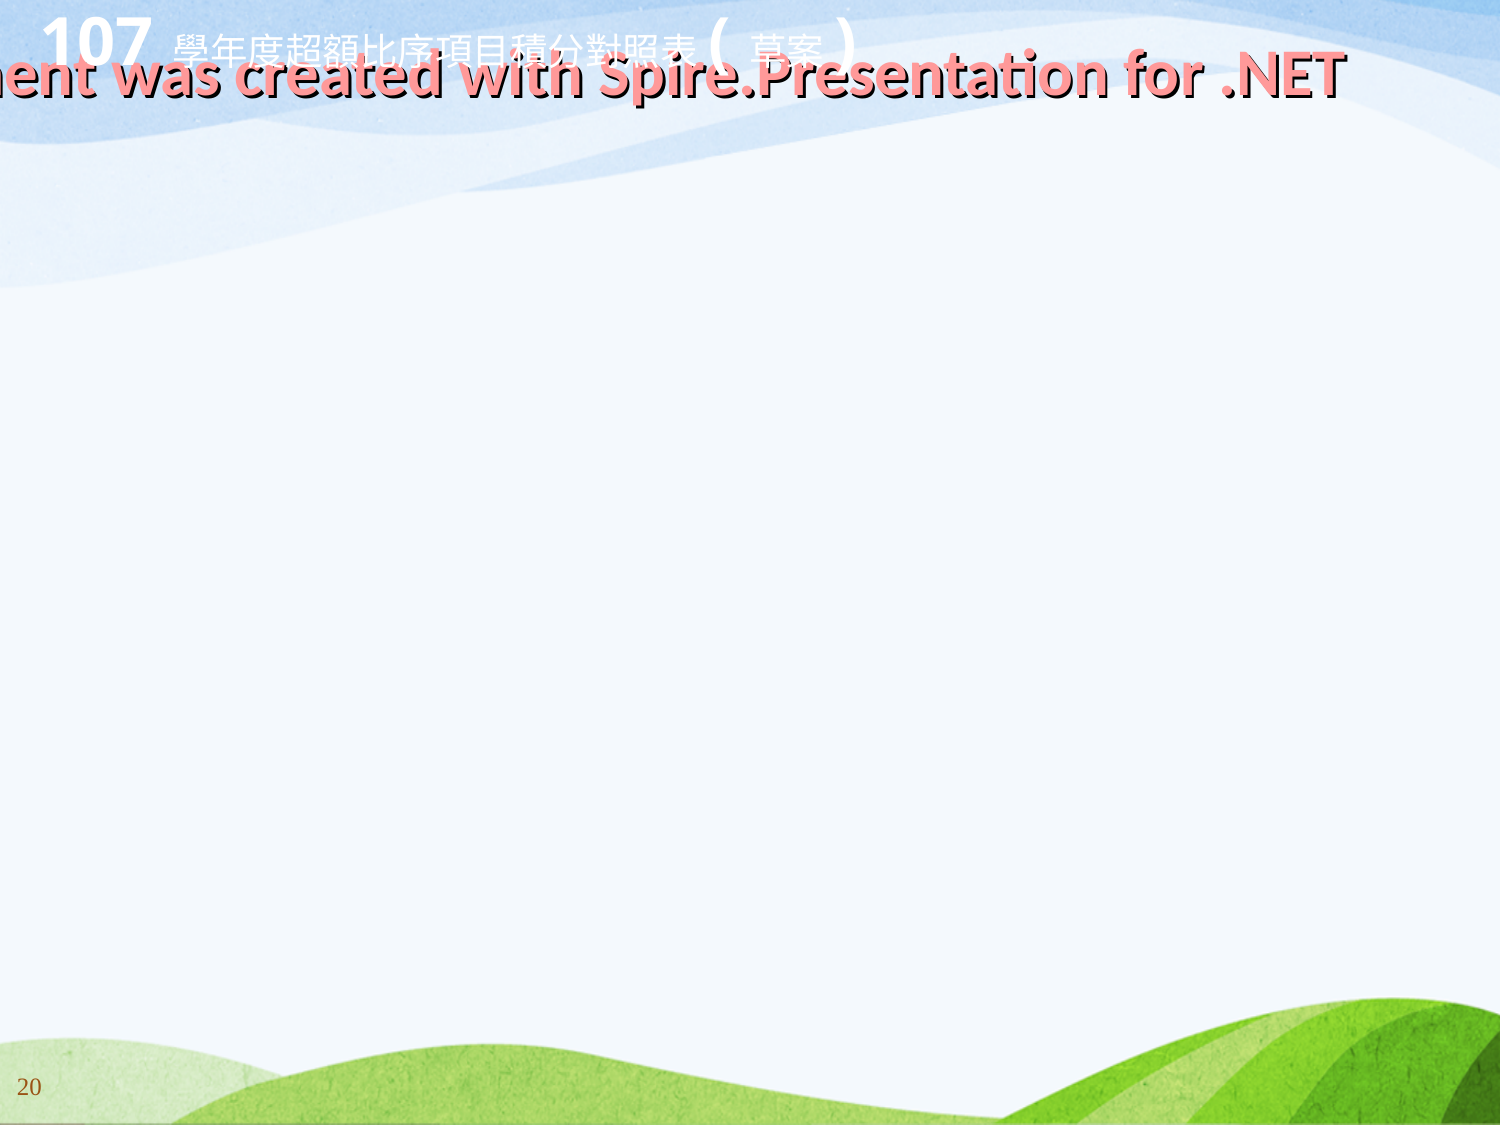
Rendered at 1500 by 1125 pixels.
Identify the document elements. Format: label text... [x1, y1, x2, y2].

picture [0, 0, 1500, 1125]
text_box 20 [2, 1068, 96, 1107]
